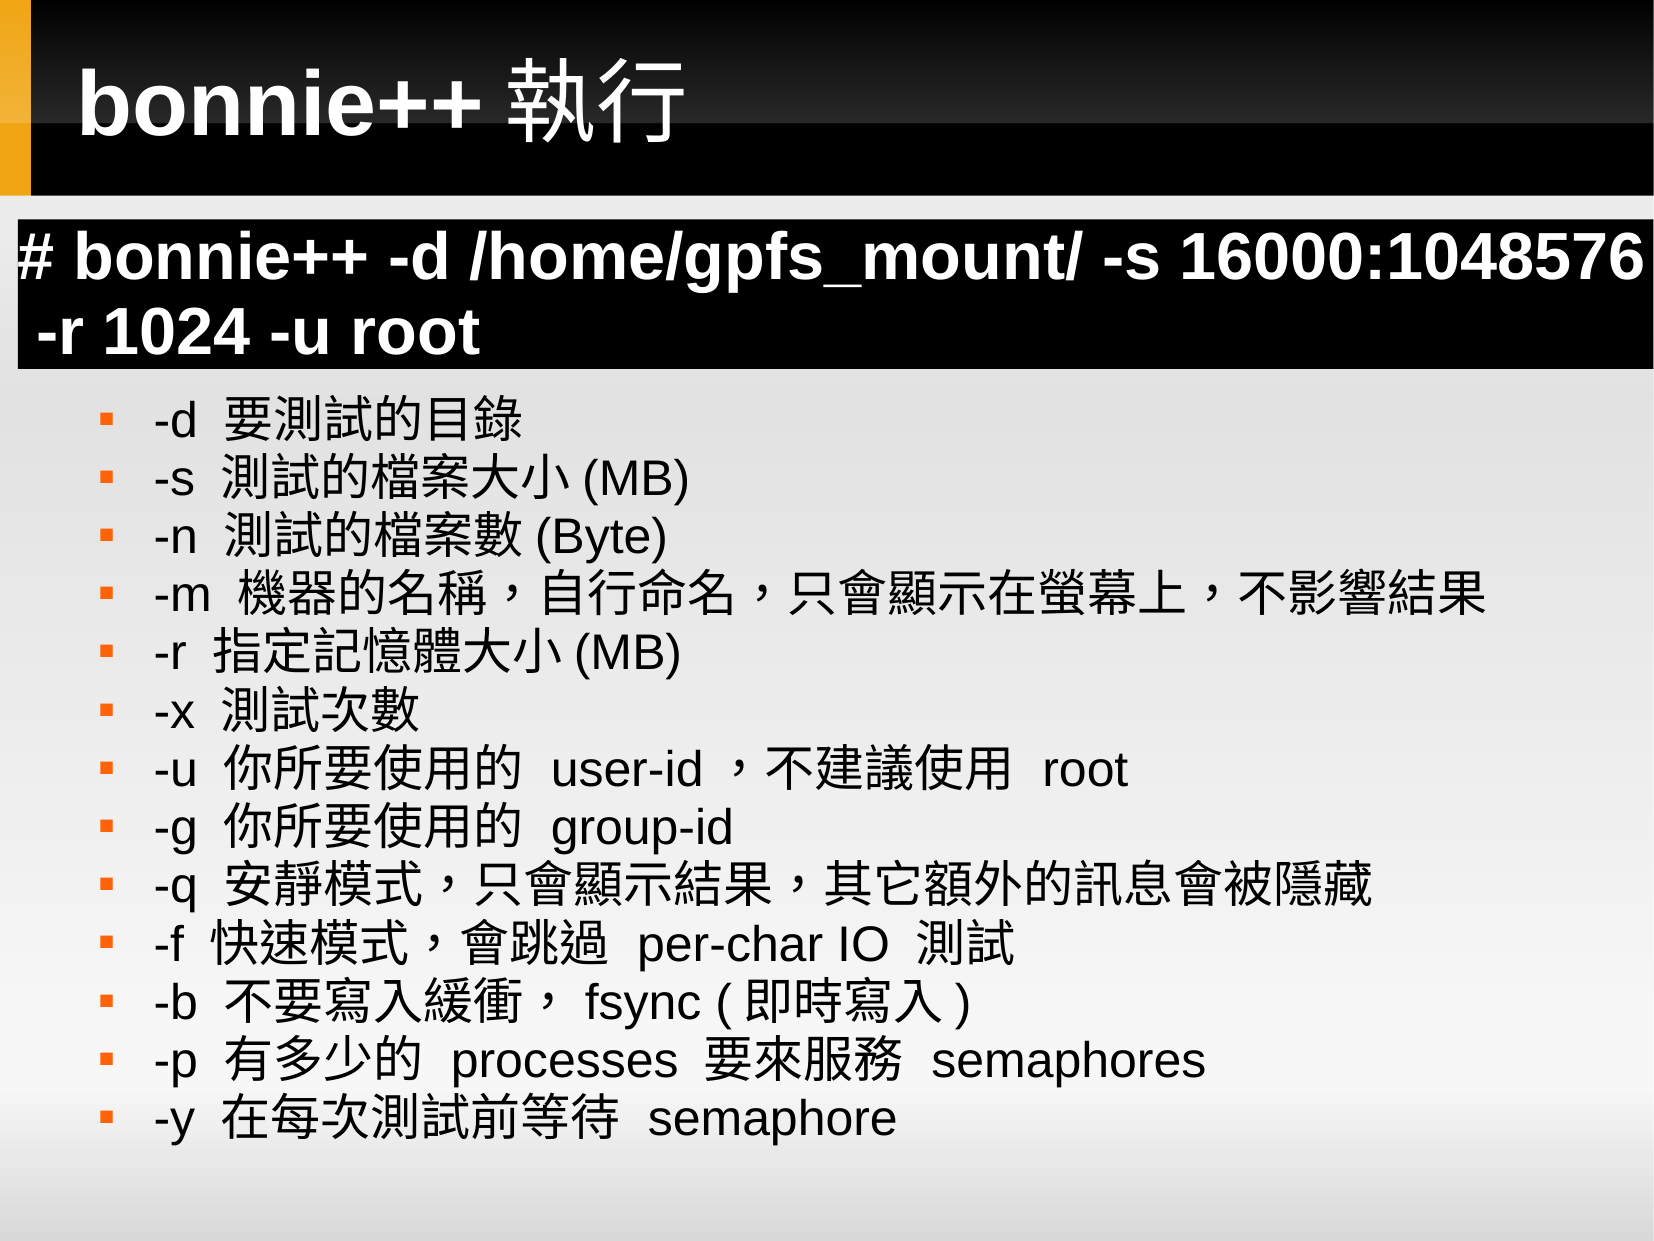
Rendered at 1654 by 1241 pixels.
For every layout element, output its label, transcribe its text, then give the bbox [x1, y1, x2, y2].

list # bonnie++ -d /home/gpfs_mount/ -s 16000:1048576 -r 1024 -u root [17, 219, 1654, 369]
picture [0, 0, 1654, 1241]
list -d 要測試的目錄 -s 測試的檔案大小(MB) -n 測試的檔案數(Byte) -m 機器的名稱，自行命名，只會顯示在螢幕上，不影響結果 -r 指定記憶體大小(MB) -x 測試次數 -u 你所要使用的 user-id，不建議使用 root -g 你所要使用的 group-id -q 安靜模式，只會顯示結果，其它額外的訊息會被隱藏 -f 快速模式，會跳過 per-char IO 測試 -b 不要寫入緩衝，fsync (即時寫入) -p 有多少的 processes 要來服務 semaphores -y 在每次測試前等待 semaphore [82, 390, 1571, 1210]
title bonnie++執行 [76, 0, 1565, 208]
